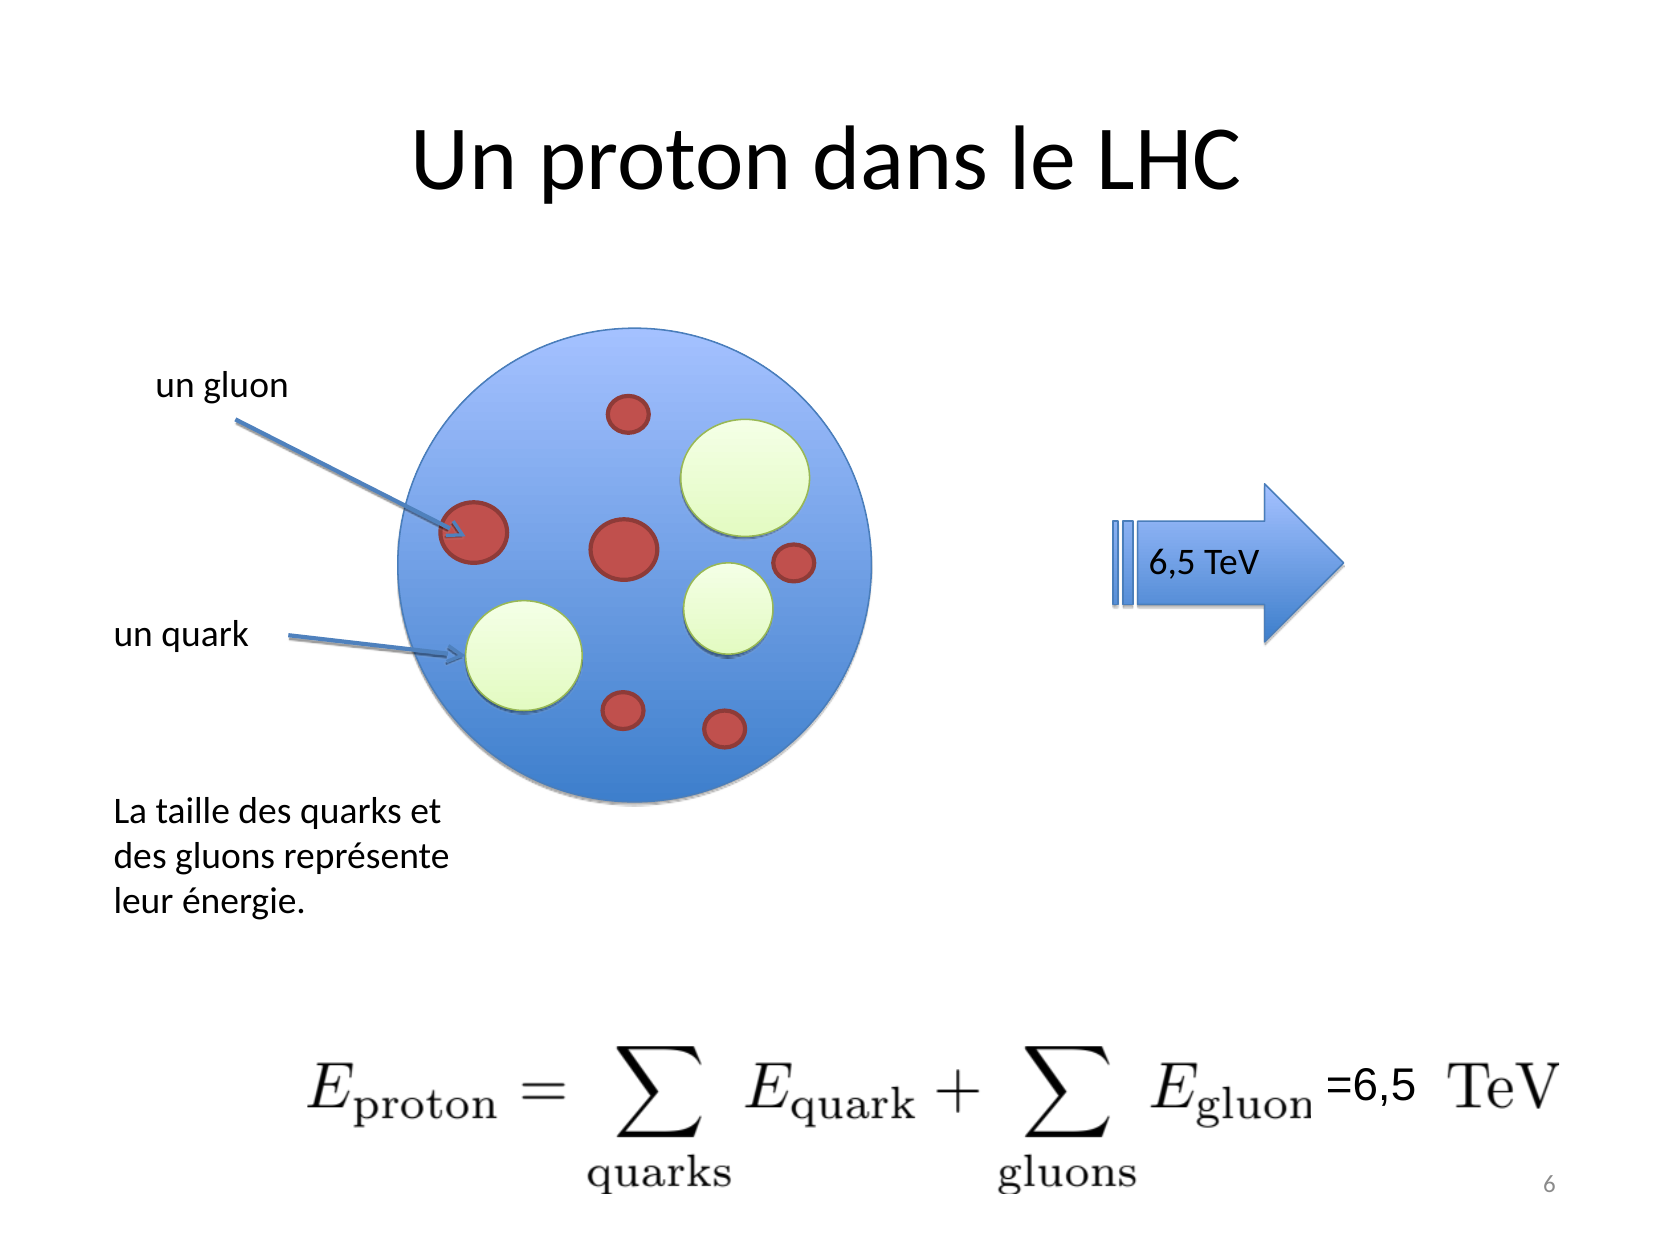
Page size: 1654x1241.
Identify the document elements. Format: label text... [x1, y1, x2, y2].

text_box [1122, 590, 1133, 605]
text_box La taille des quarks et des gluons représente leur énergie. [98, 778, 501, 974]
text_box 6,5 TeV [1113, 529, 1295, 590]
text_box [397, 328, 872, 802]
picture [307, 1045, 1560, 1194]
text_box =6,5 [1311, 1051, 1441, 1170]
text_box un gluon [140, 352, 331, 413]
text_box un quark [98, 601, 289, 662]
text_box [1137, 483, 1344, 642]
slide_number <numéro> [1185, 1149, 1571, 1216]
text_box [1122, 521, 1133, 529]
text_box [1113, 590, 1118, 605]
title Un proton dans le LHC [82, 49, 1571, 257]
text_box [1113, 521, 1118, 529]
